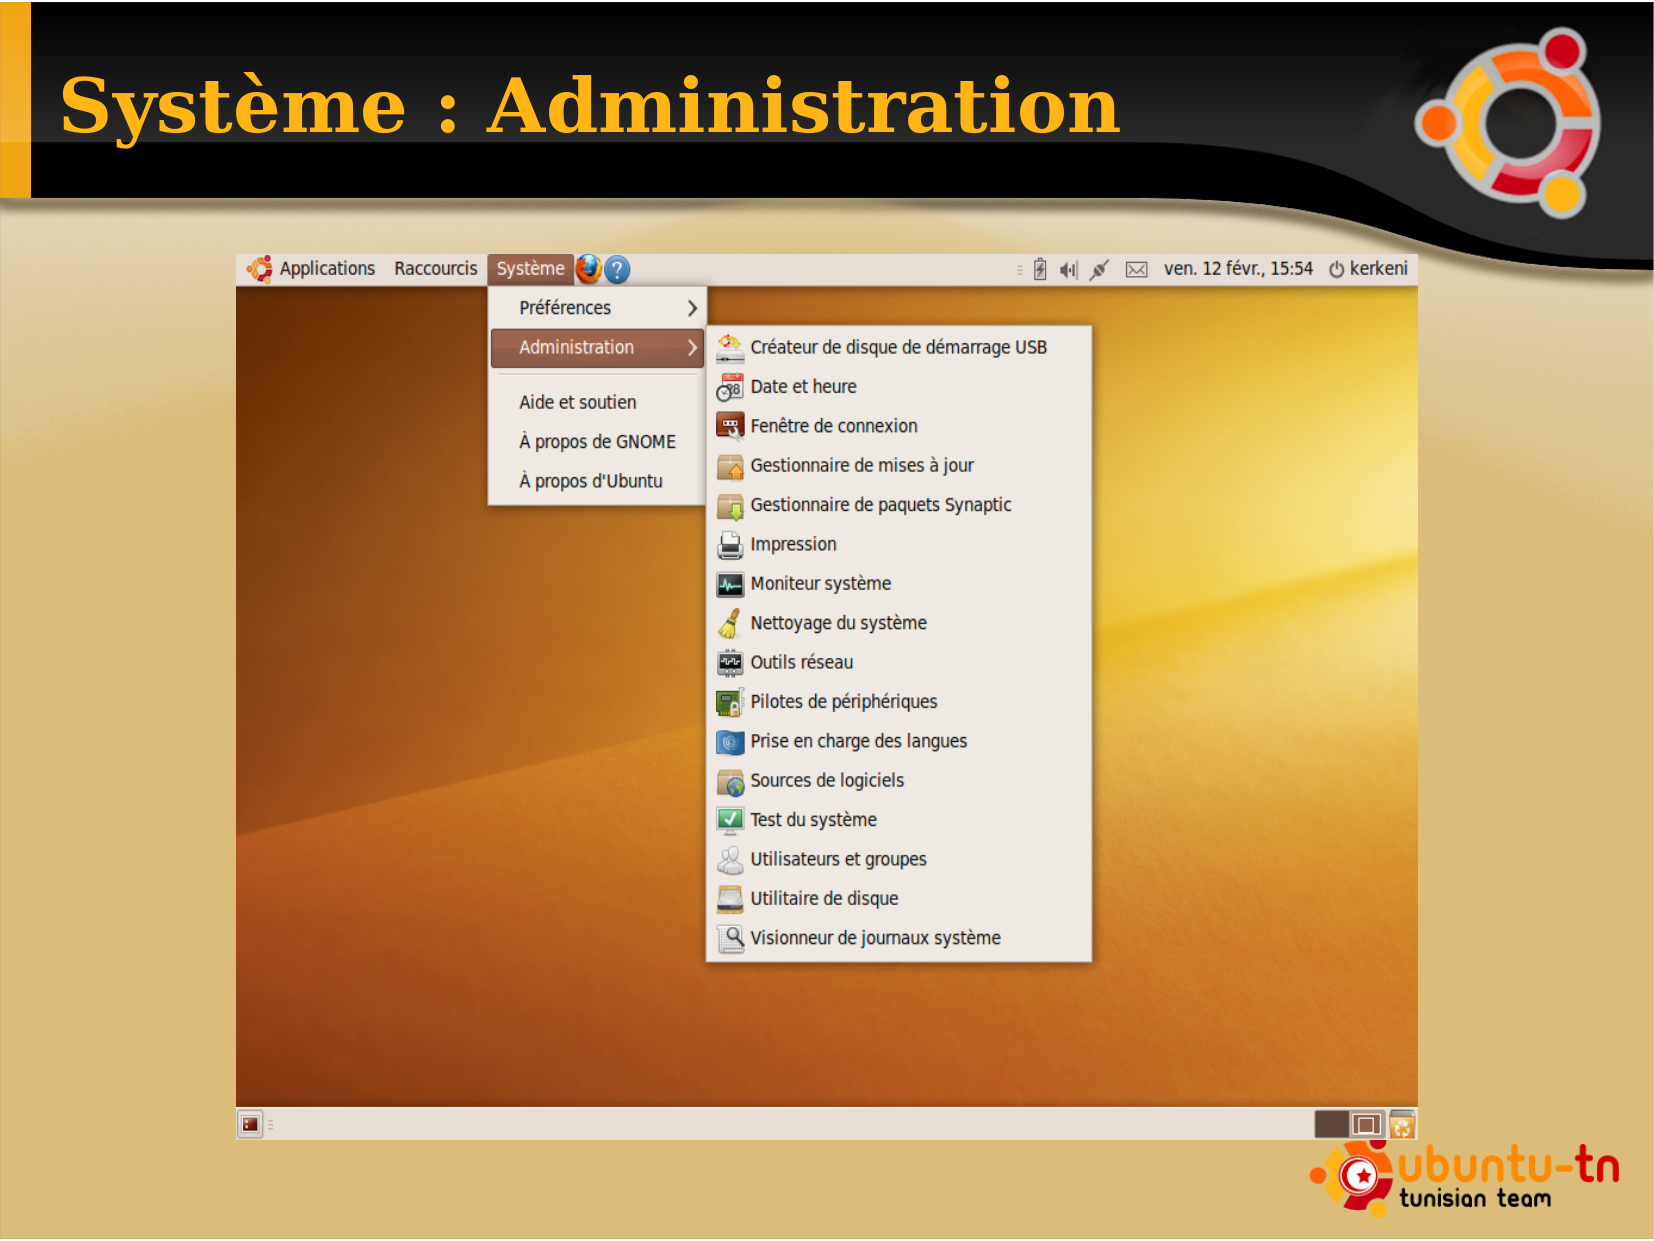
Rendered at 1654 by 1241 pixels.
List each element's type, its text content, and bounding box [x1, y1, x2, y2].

title Système : Administration [59, 9, 1447, 202]
picture [0, 0, 1654, 1241]
